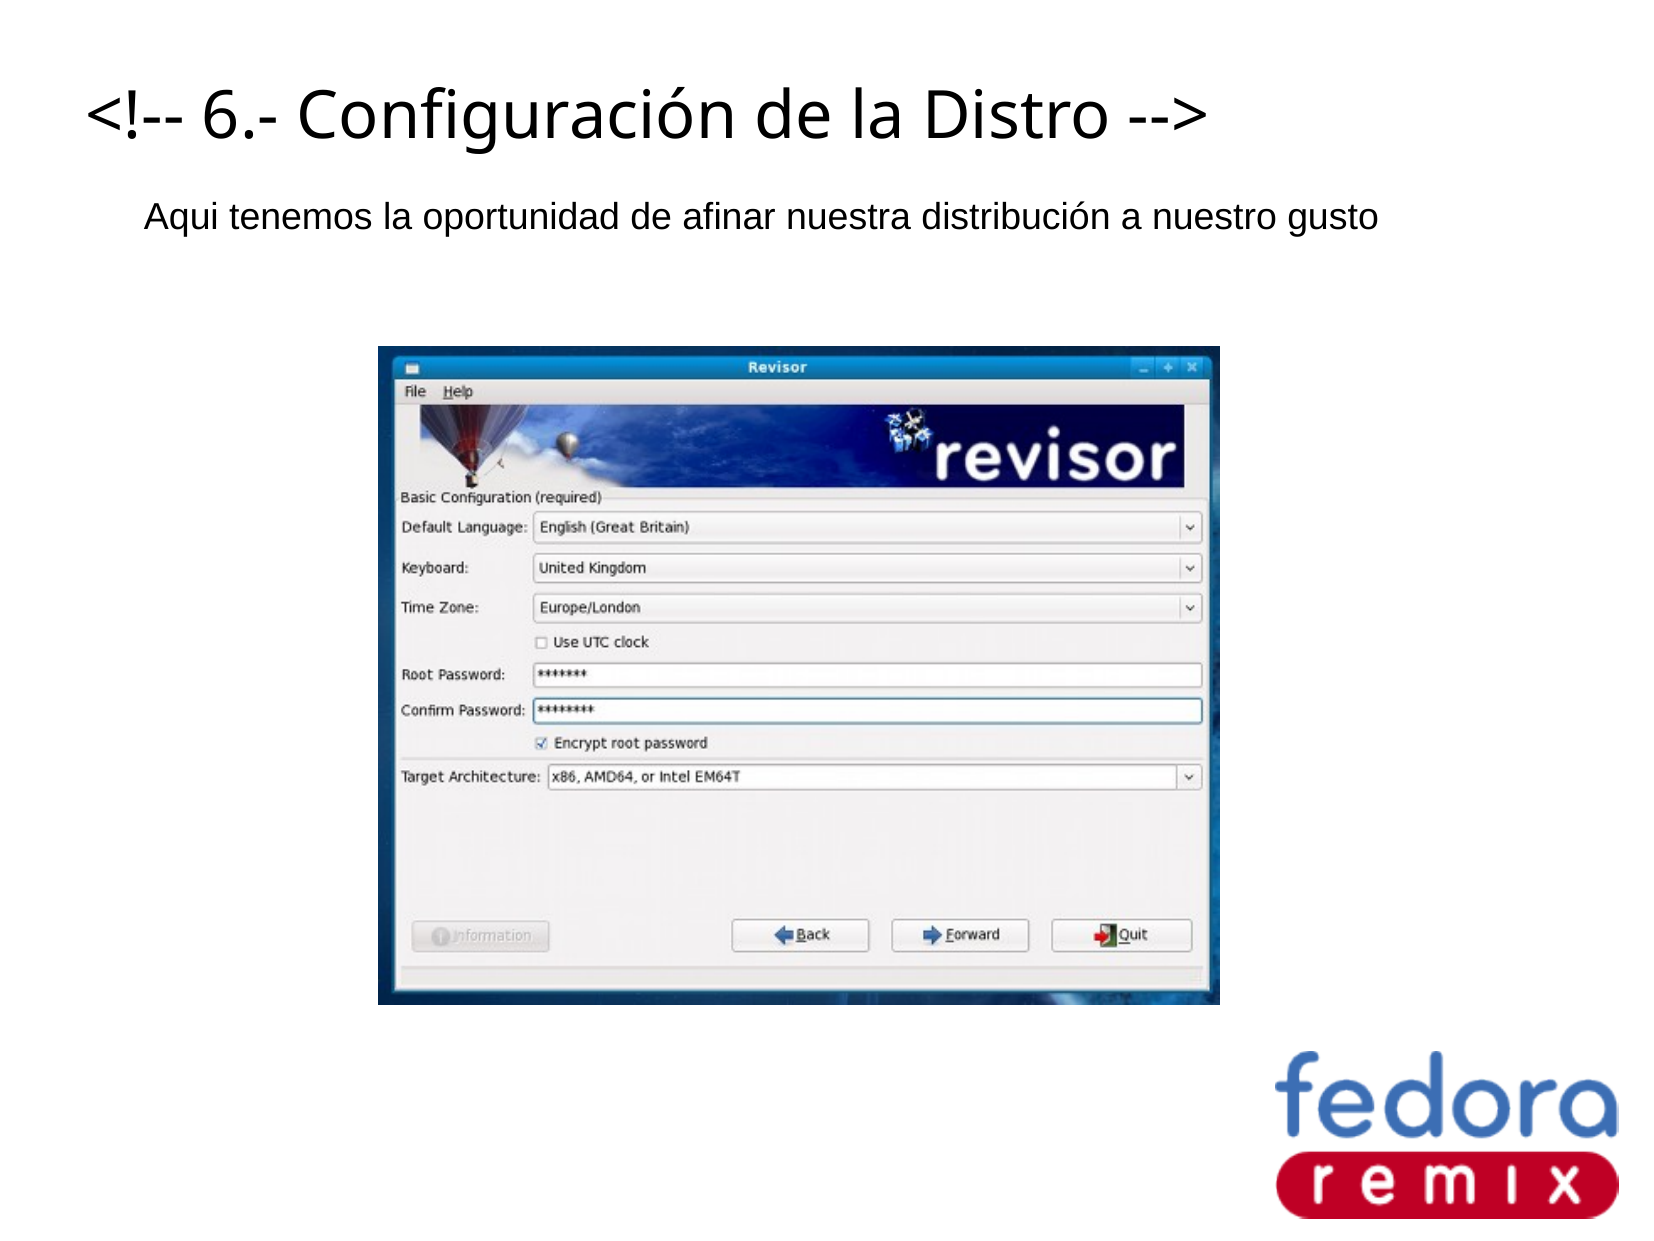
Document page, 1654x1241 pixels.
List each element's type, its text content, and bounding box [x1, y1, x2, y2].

text_box Aqui tenemos la oportunidad de afinar nuestra distribución a nuestro gusto [129, 187, 1526, 245]
picture [378, 346, 1220, 1005]
picture [1275, 1051, 1619, 1219]
list <!-- 6.- Configuración de la Distro --> [14, 67, 1576, 146]
